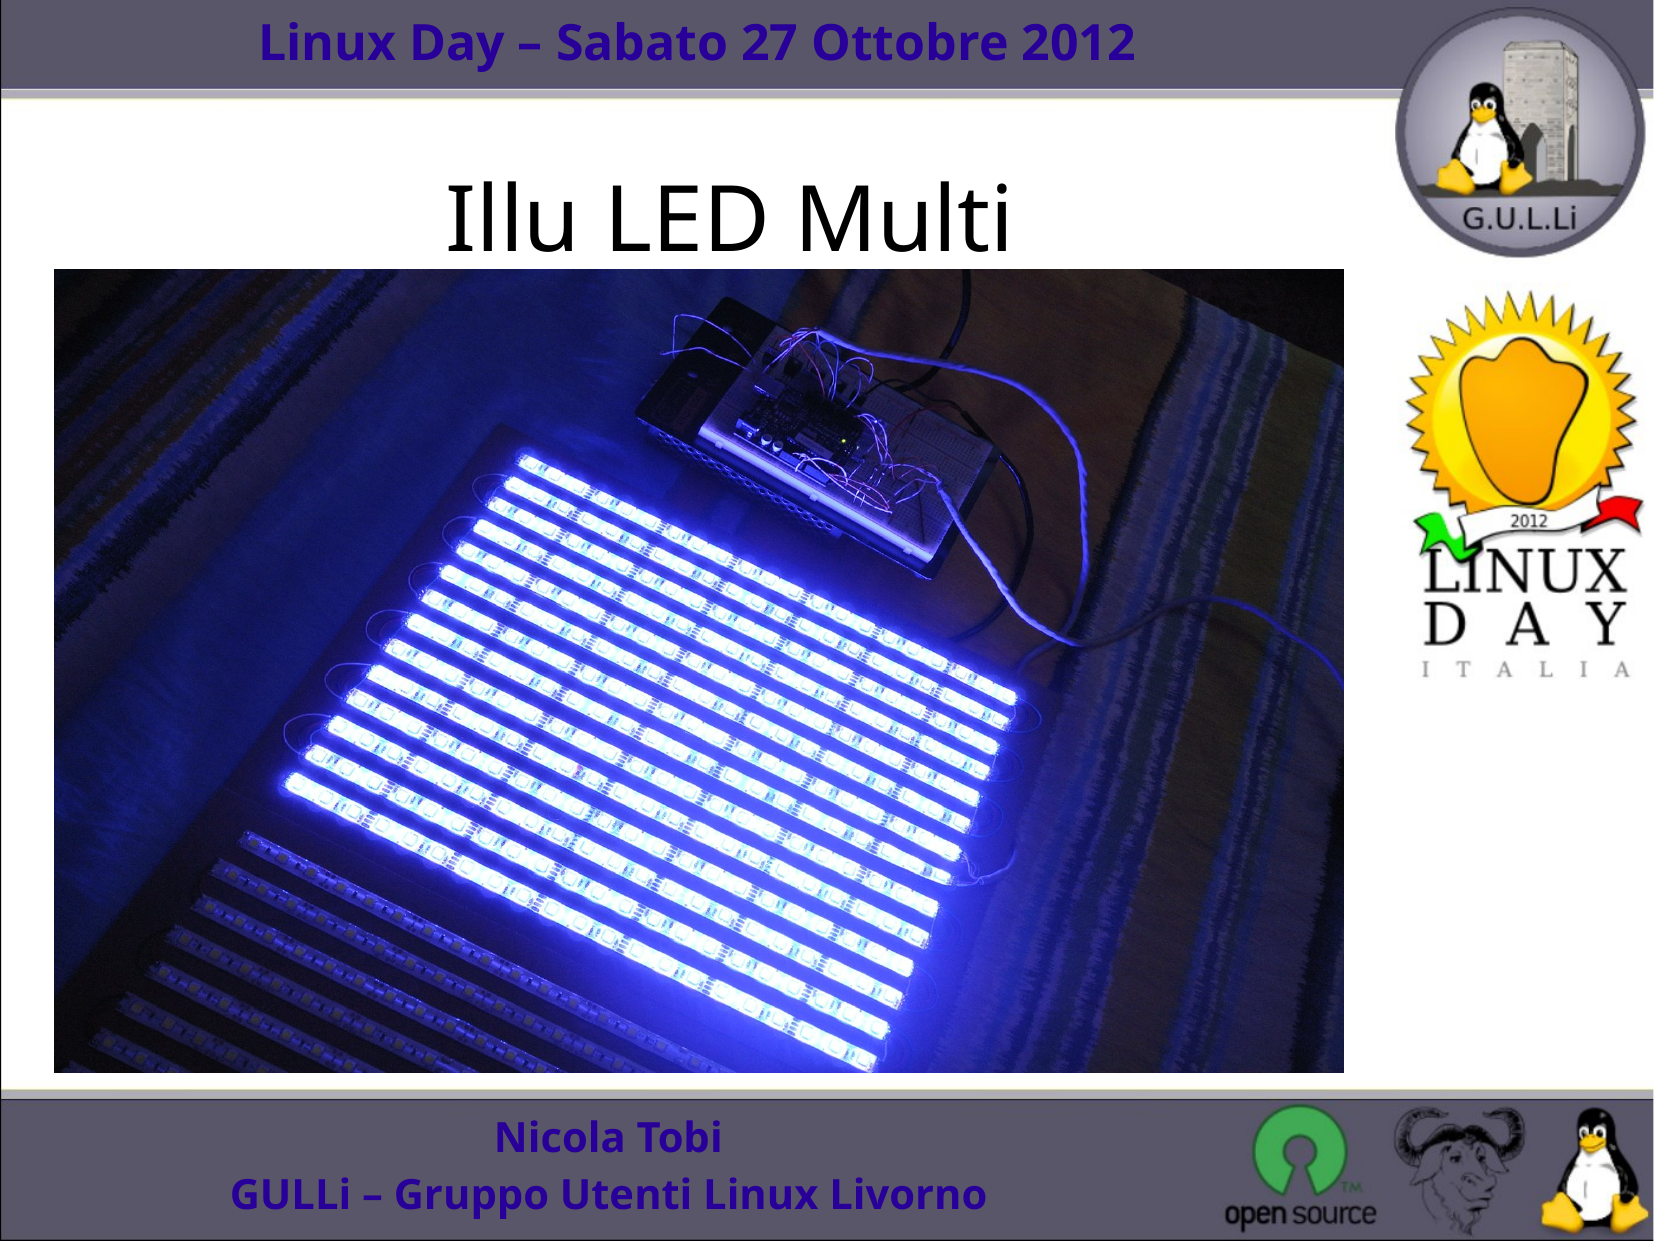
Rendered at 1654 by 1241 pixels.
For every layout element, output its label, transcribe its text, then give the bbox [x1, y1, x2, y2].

text_box Nicola Tobi GULLi – Gruppo Utenti Linux Livorno [0, 1100, 1218, 1241]
picture [0, 0, 1654, 1241]
title Illu LED Multi [82, 112, 1378, 320]
text_box Linux Day – Sabato 27 Ottobre 2012 [0, 0, 1395, 97]
